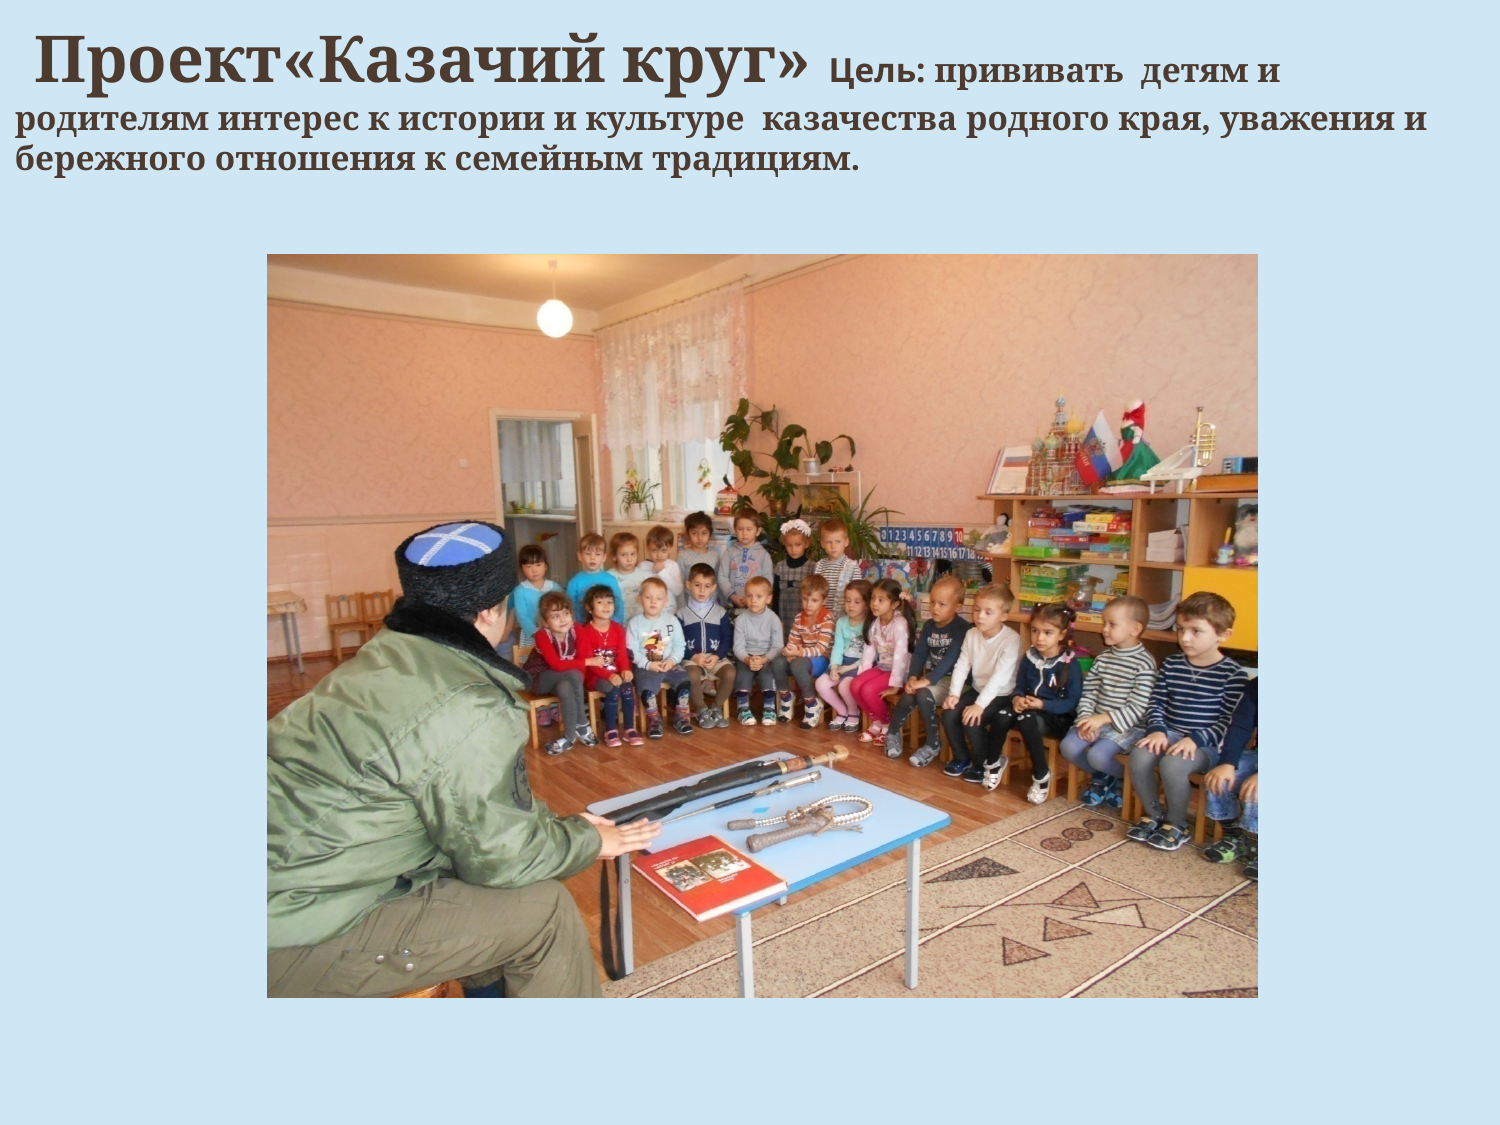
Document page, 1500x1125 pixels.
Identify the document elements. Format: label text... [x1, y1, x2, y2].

title Проект«Казачий круг» Цель: прививать детям и родителям интерес к истории и культуре казачества родного края, уважения и бережного отношения к семейным традициям. [0, 0, 1475, 213]
picture [267, 254, 1258, 998]
